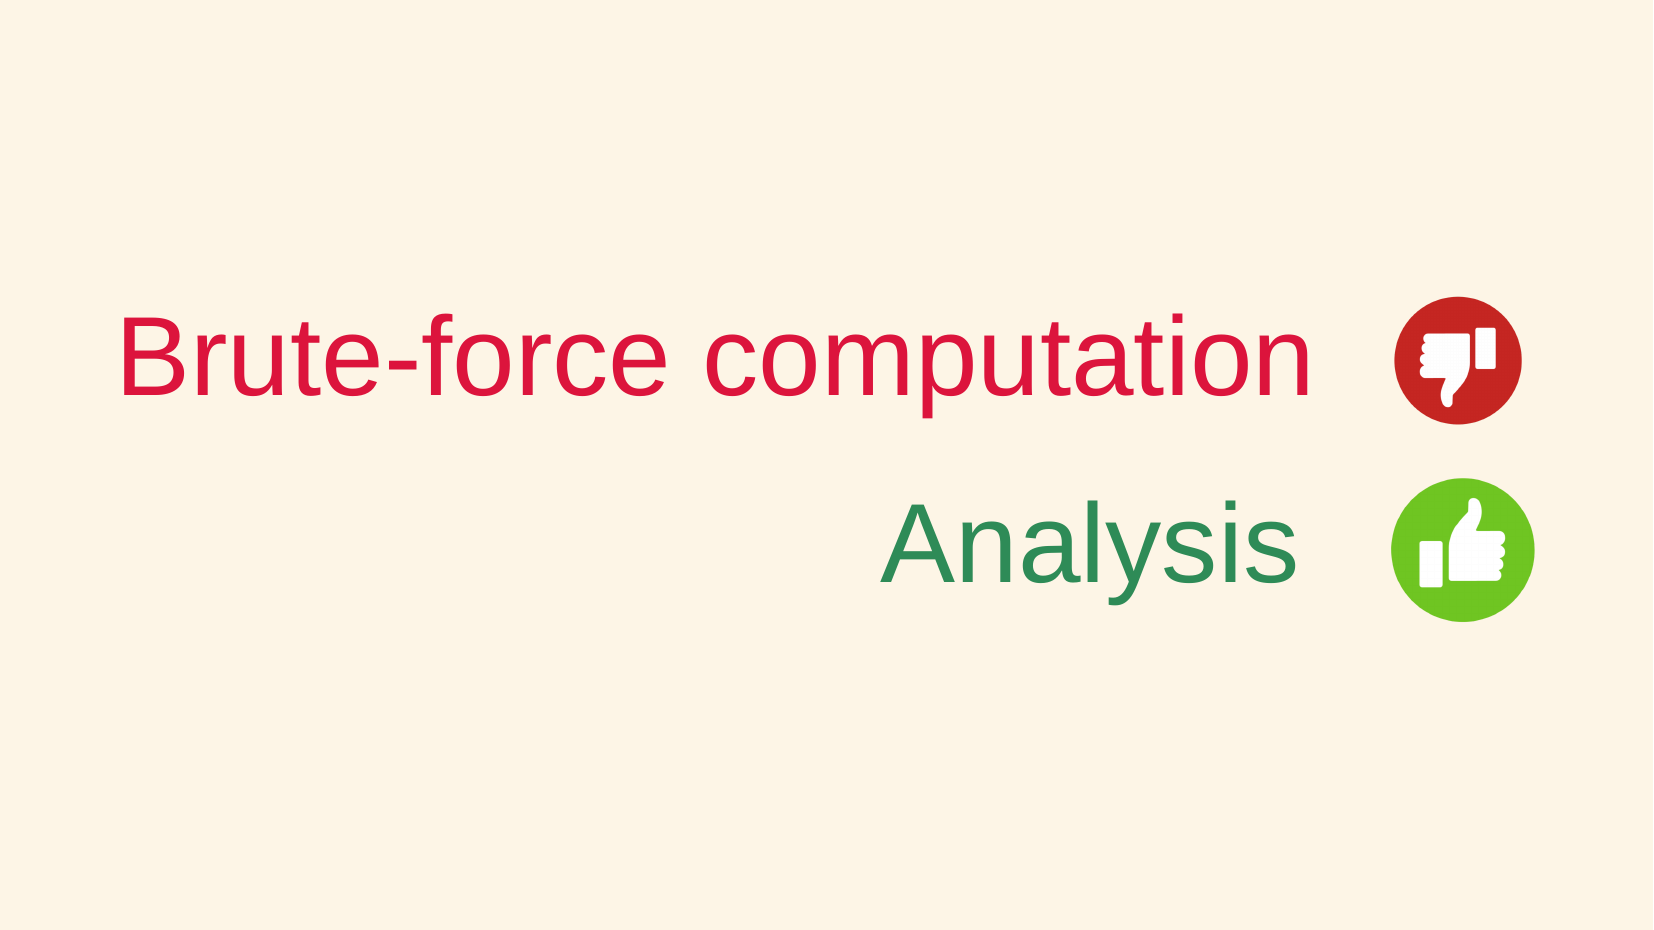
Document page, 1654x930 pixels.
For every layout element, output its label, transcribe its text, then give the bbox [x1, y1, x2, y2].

picture [1385, 286, 1536, 437]
picture [1375, 473, 1545, 632]
text_box Analysis [865, 473, 1315, 614]
text_box Brute-force computation [100, 286, 1331, 427]
